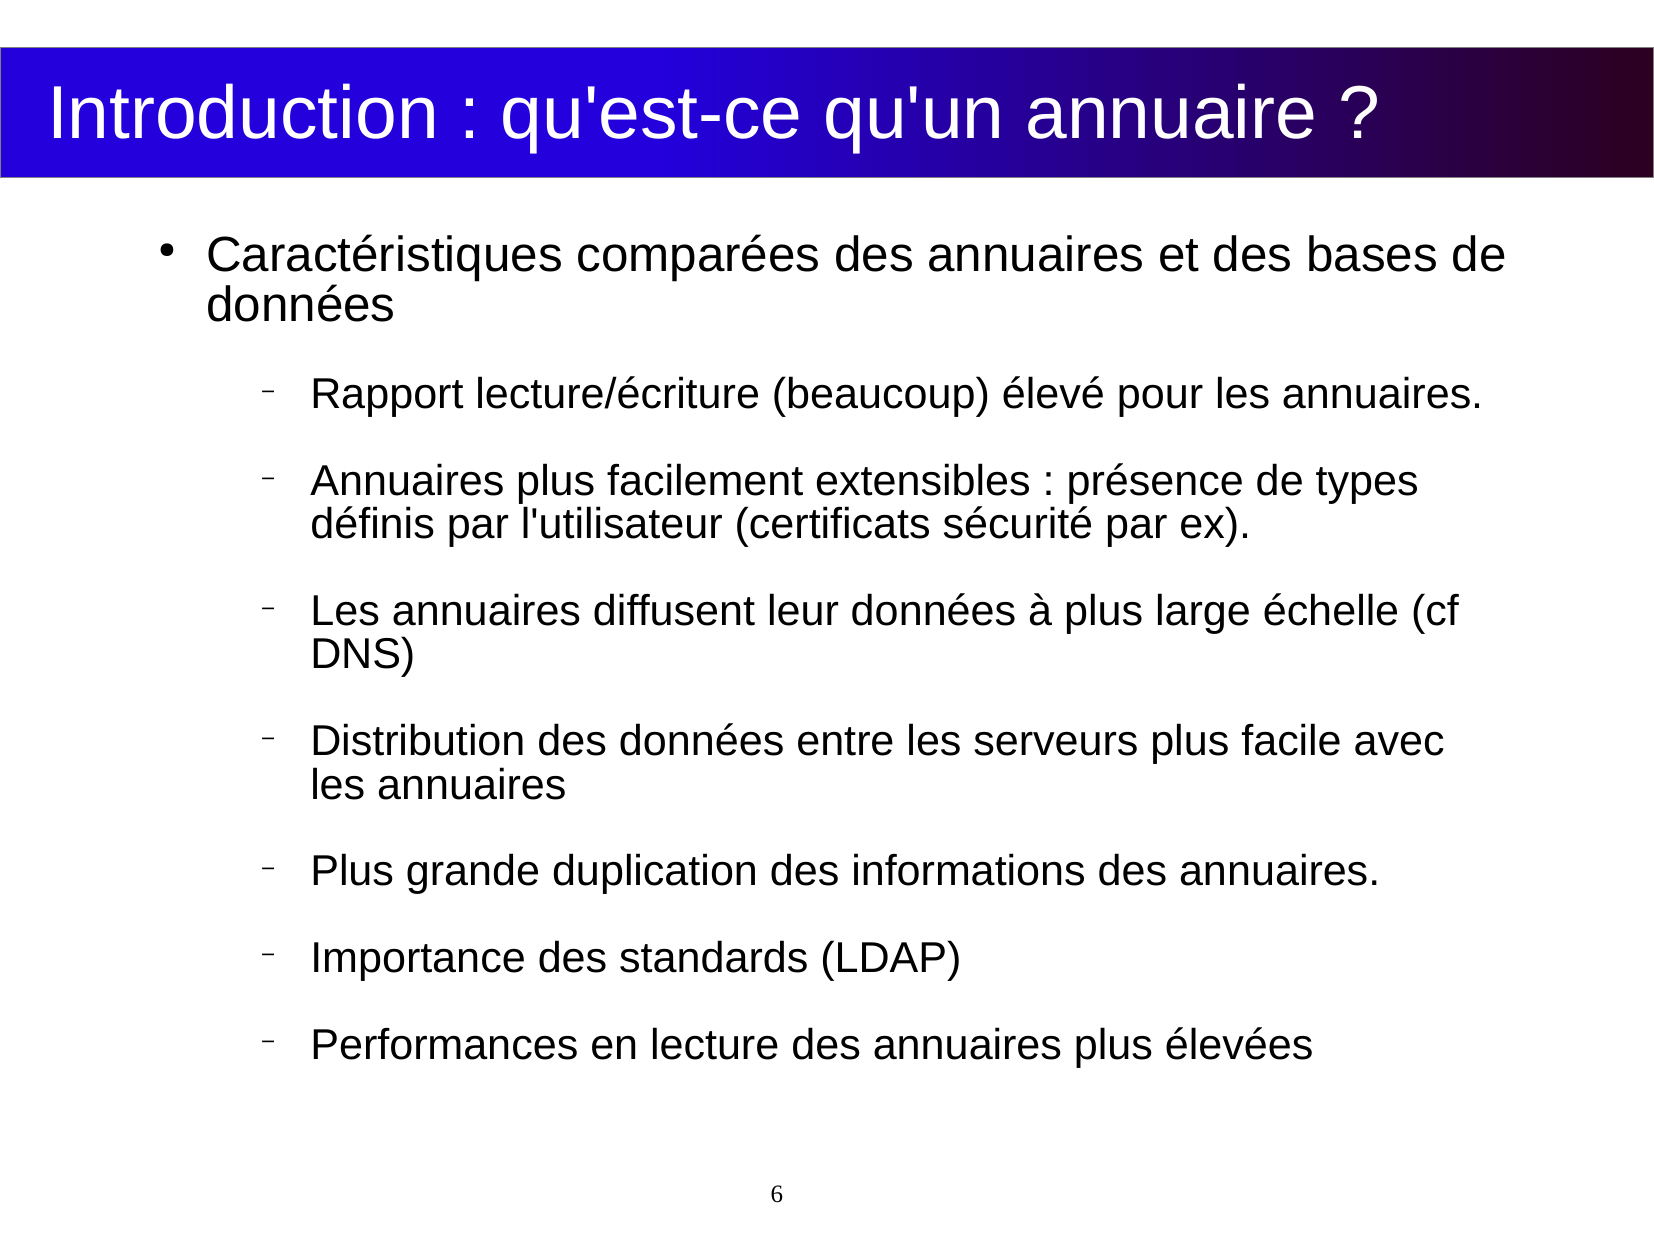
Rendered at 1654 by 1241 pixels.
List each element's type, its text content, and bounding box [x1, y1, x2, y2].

title Introduction : qu'est-ce qu'un annuaire ? [47, 6, 1477, 225]
list Caractéristiques comparées des annuaires et des bases de données Rapport lecture/écriture (beaucoup) élevé pour les annuaires. Annuaires plus facilement extensibles : présence de types définis par l'utilisateur (certificats sécurité par ex). Les annuaires diffusent leur données à plus large échelle (cf DNS) Distribution des données entre les serveurs plus facile avec les annuaires Plus grande duplication des informations des annuaires. Importance des standards (LDAP) Performances en lecture des annuaires plus élevées [116, 231, 1528, 1075]
